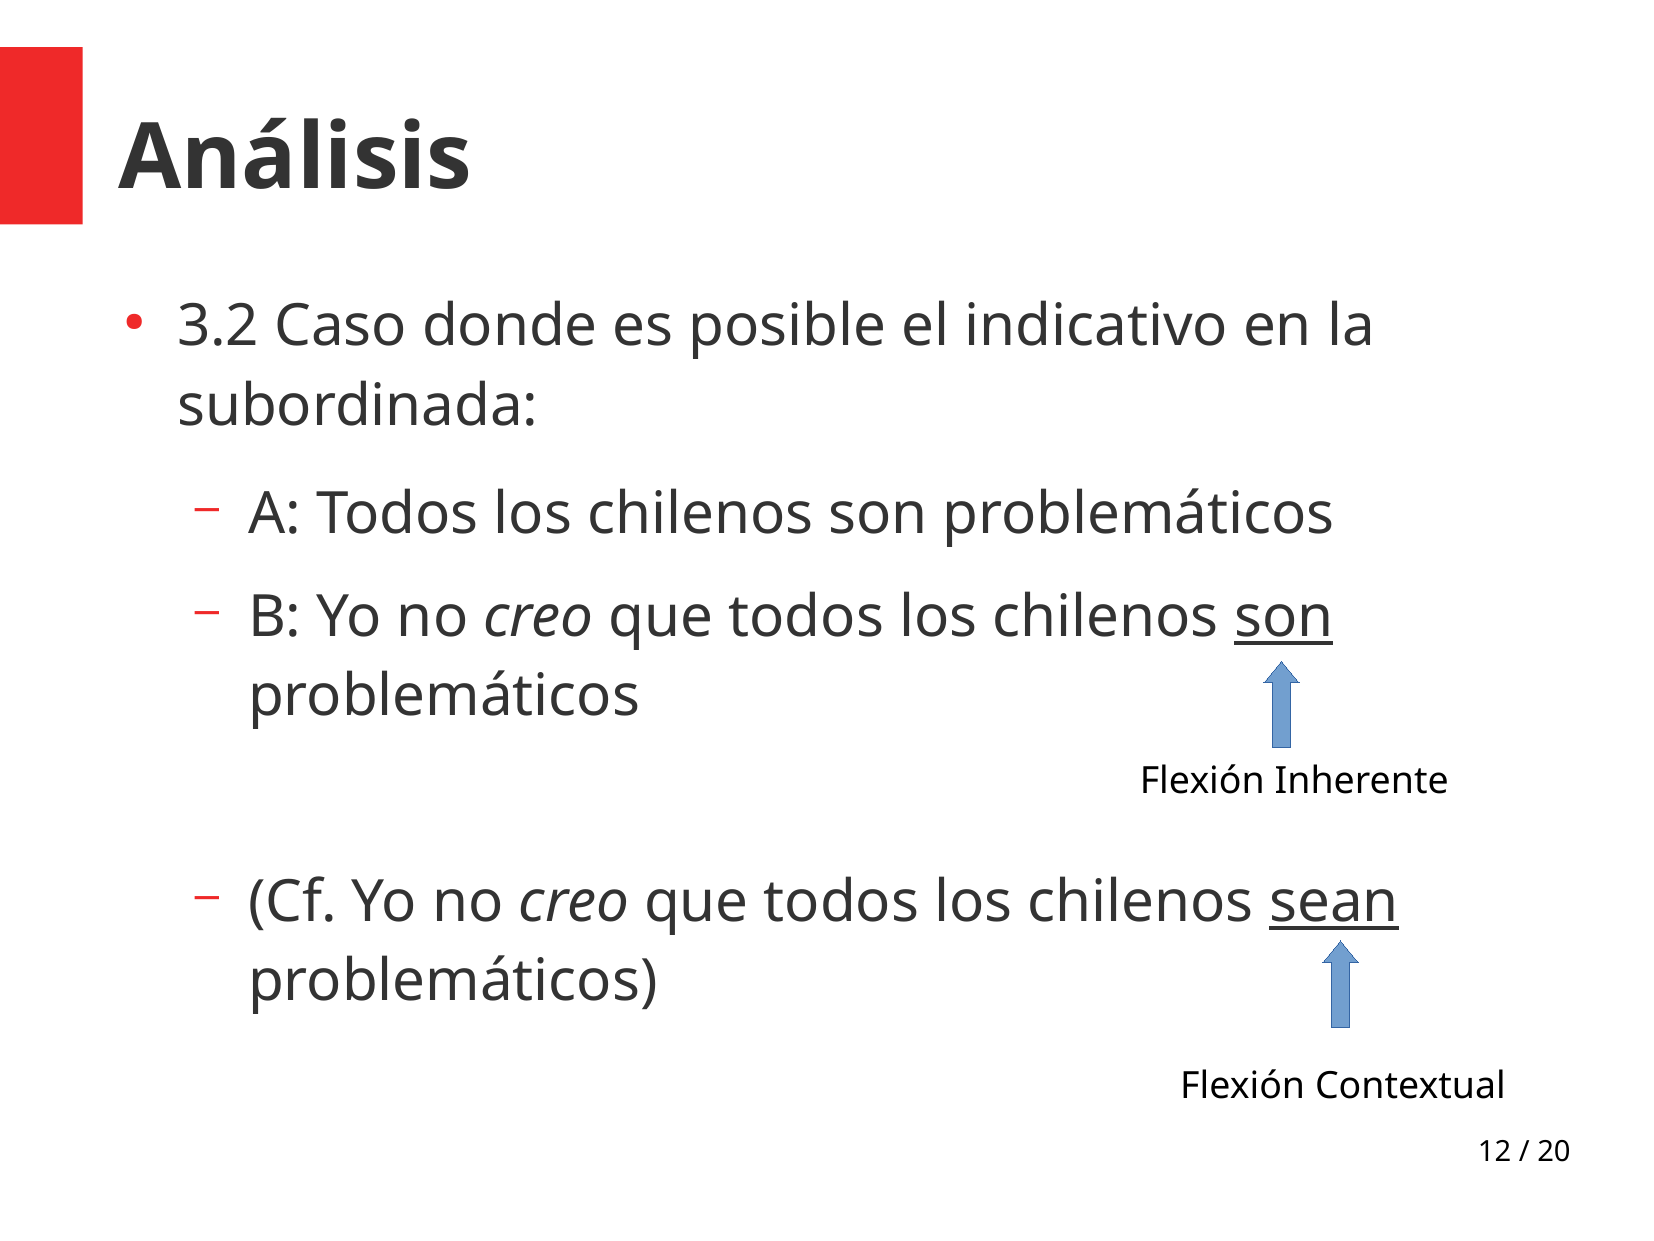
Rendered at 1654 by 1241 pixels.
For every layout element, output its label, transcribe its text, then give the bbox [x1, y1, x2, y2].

text_box [1322, 940, 1359, 1028]
text_box Flexión Contextual [1165, 1051, 1532, 1168]
text_box [1263, 661, 1300, 745]
text_box Flexión Inherente [1124, 745, 1503, 863]
title Análisis [118, 49, 1571, 257]
list 3.2 Caso donde es posible el indicativo en la subordinada: A: Todos los chilenos son problemáticos B: Yo no creo que todos los chilenos son problemáticos (Cf. Yo no creo que todos los chilenos sean problemáticos) [106, 283, 1524, 1003]
